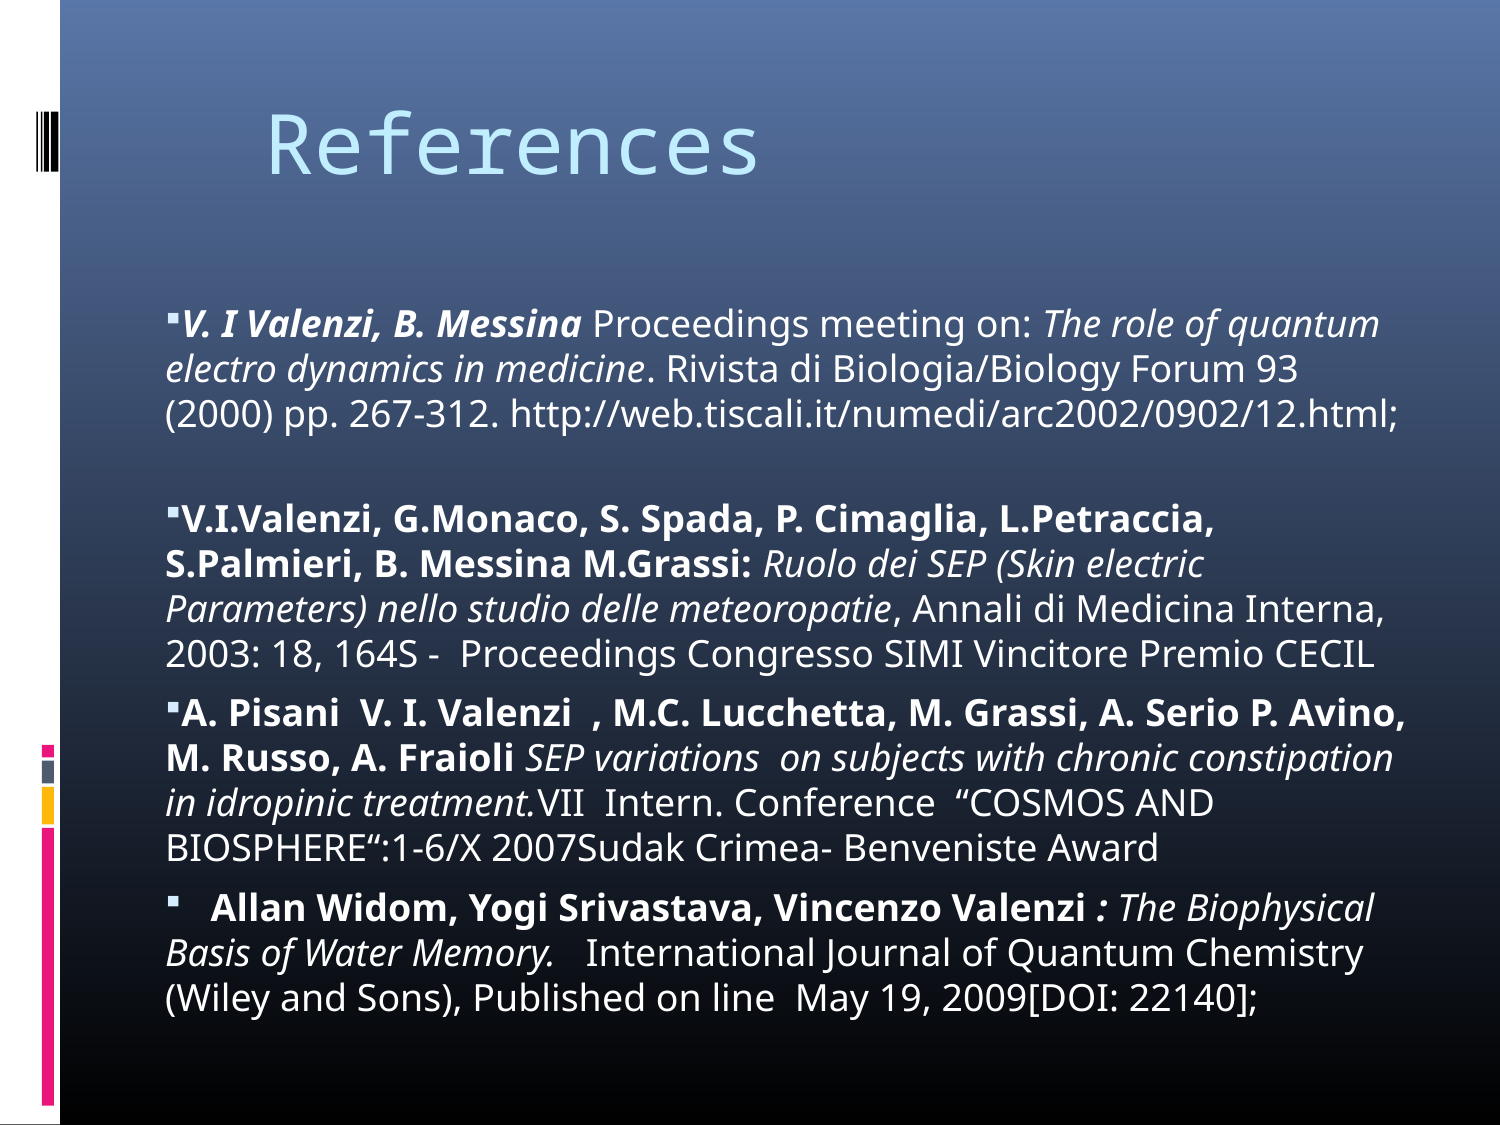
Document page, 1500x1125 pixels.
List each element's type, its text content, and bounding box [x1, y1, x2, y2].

text_box V. I Valenzi, B. Messina Proceedings meeting on: The role of quantum electro dynamics in medicine. Rivista di Biologia/Biology Forum 93 (2000) pp. 267-312. http://web.tiscali.it/numedi/arc2002/0902/12.html; V.I.Valenzi, G.Monaco, S. Spada, P. Cimaglia, L.Petraccia, S.Palmieri, B. Messina M.Grassi: Ruolo dei SEP (Skin electric Parameters) nello studio delle meteoropatie, Annali di Medicina Interna, 2003: 18, 164S - Proceedings Congresso SIMI Vincitore Premio CECIL A. Pisani V. I. Valenzi , M.C. Lucchetta, M. Grassi, A. Serio P. Avino, M. Russo, A. Fraioli SEP variations on subjects with chronic constipation in idropinic treatment.VII Intern. Conference “COSMOS AND BIOSPHERE“:1-6/X 2007Sudak Crimea- Benveniste Award Allan Widom, Yogi Srivastava, Vincenzo Valenzi : The Biophysical Basis of Water Memory. International Journal of Quantum Chemistry (Wiley and Sons), Published on line May 19, 2009[DOI: 22140]; [150, 292, 1426, 1043]
text_box References [150, 84, 1426, 235]
